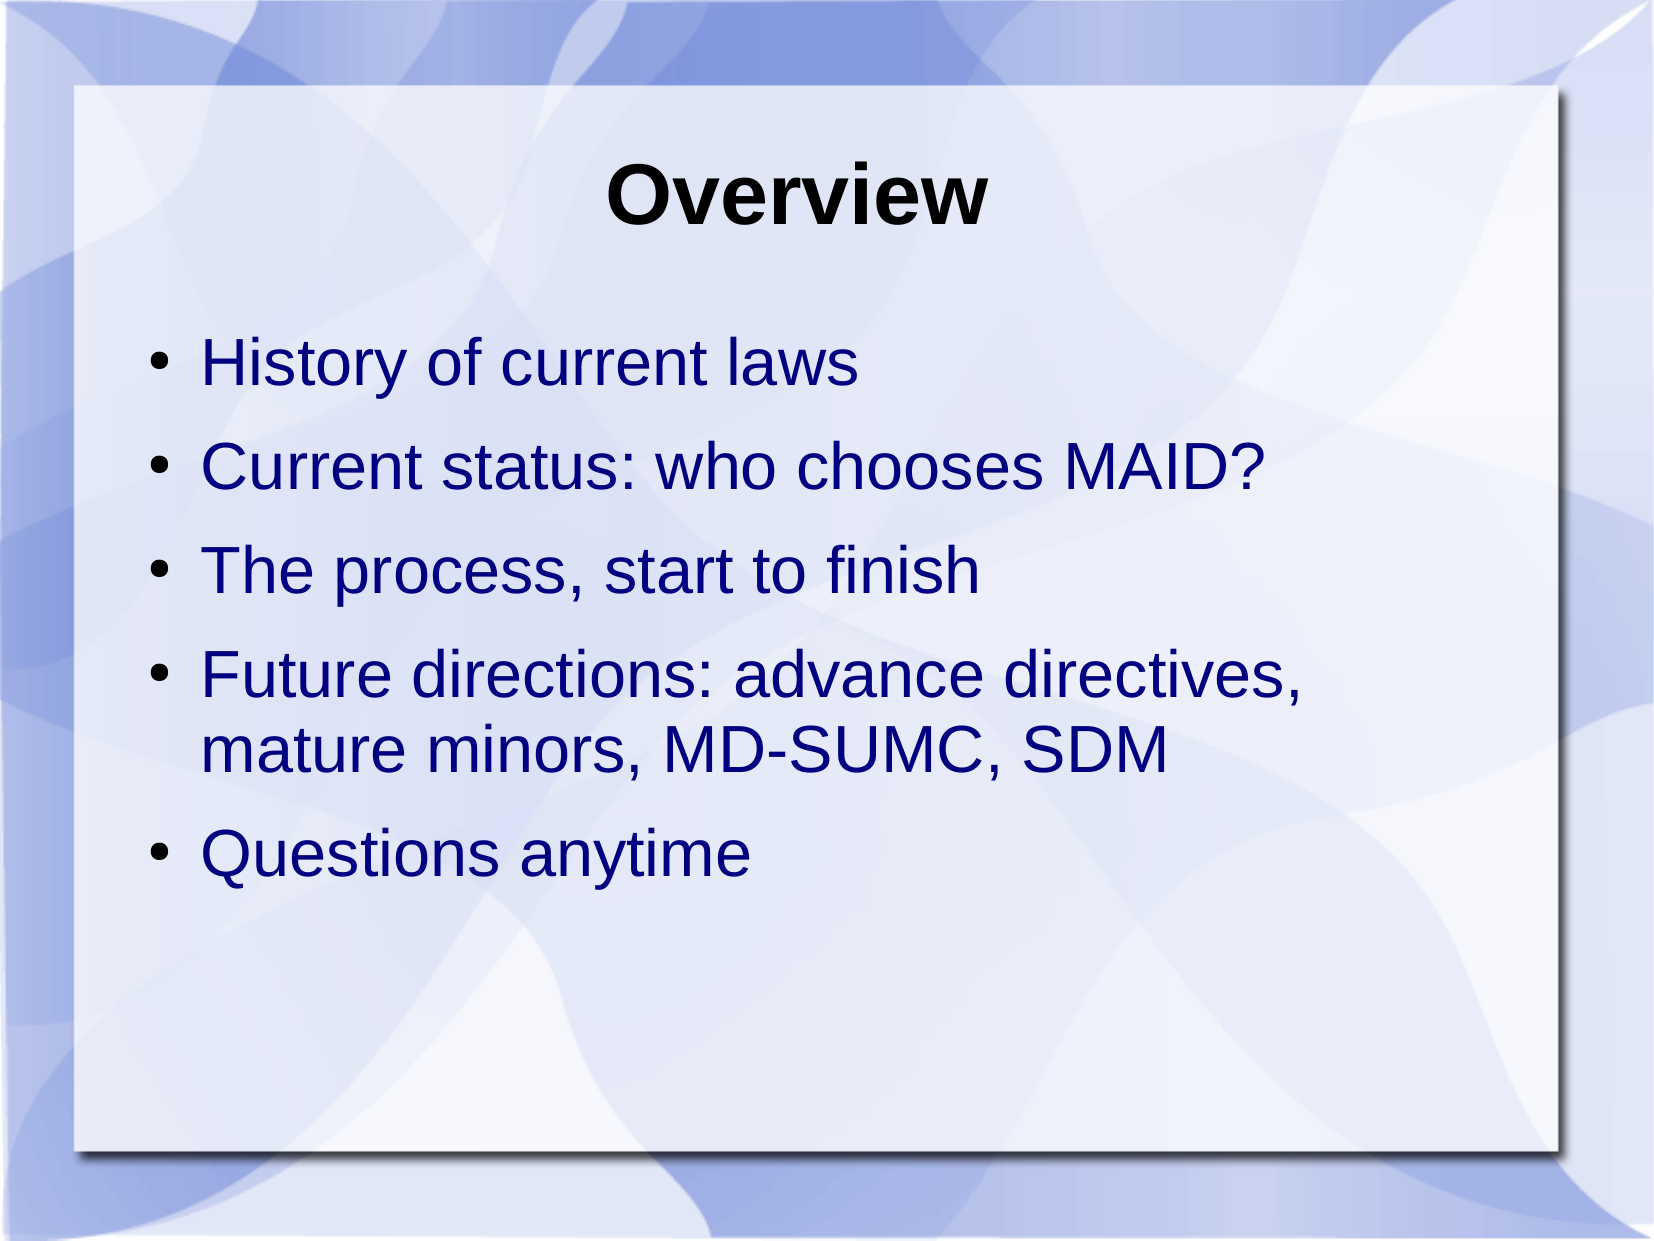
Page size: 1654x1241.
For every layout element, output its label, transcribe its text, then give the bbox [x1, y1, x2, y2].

picture [0, 0, 1654, 1241]
title Overview [82, 90, 1536, 298]
list History of current laws Current status: who chooses MAID? The process, start to finish Future directions: advance directives, mature minors, MD-SUMC, SDM Questions anytime [129, 324, 1489, 975]
